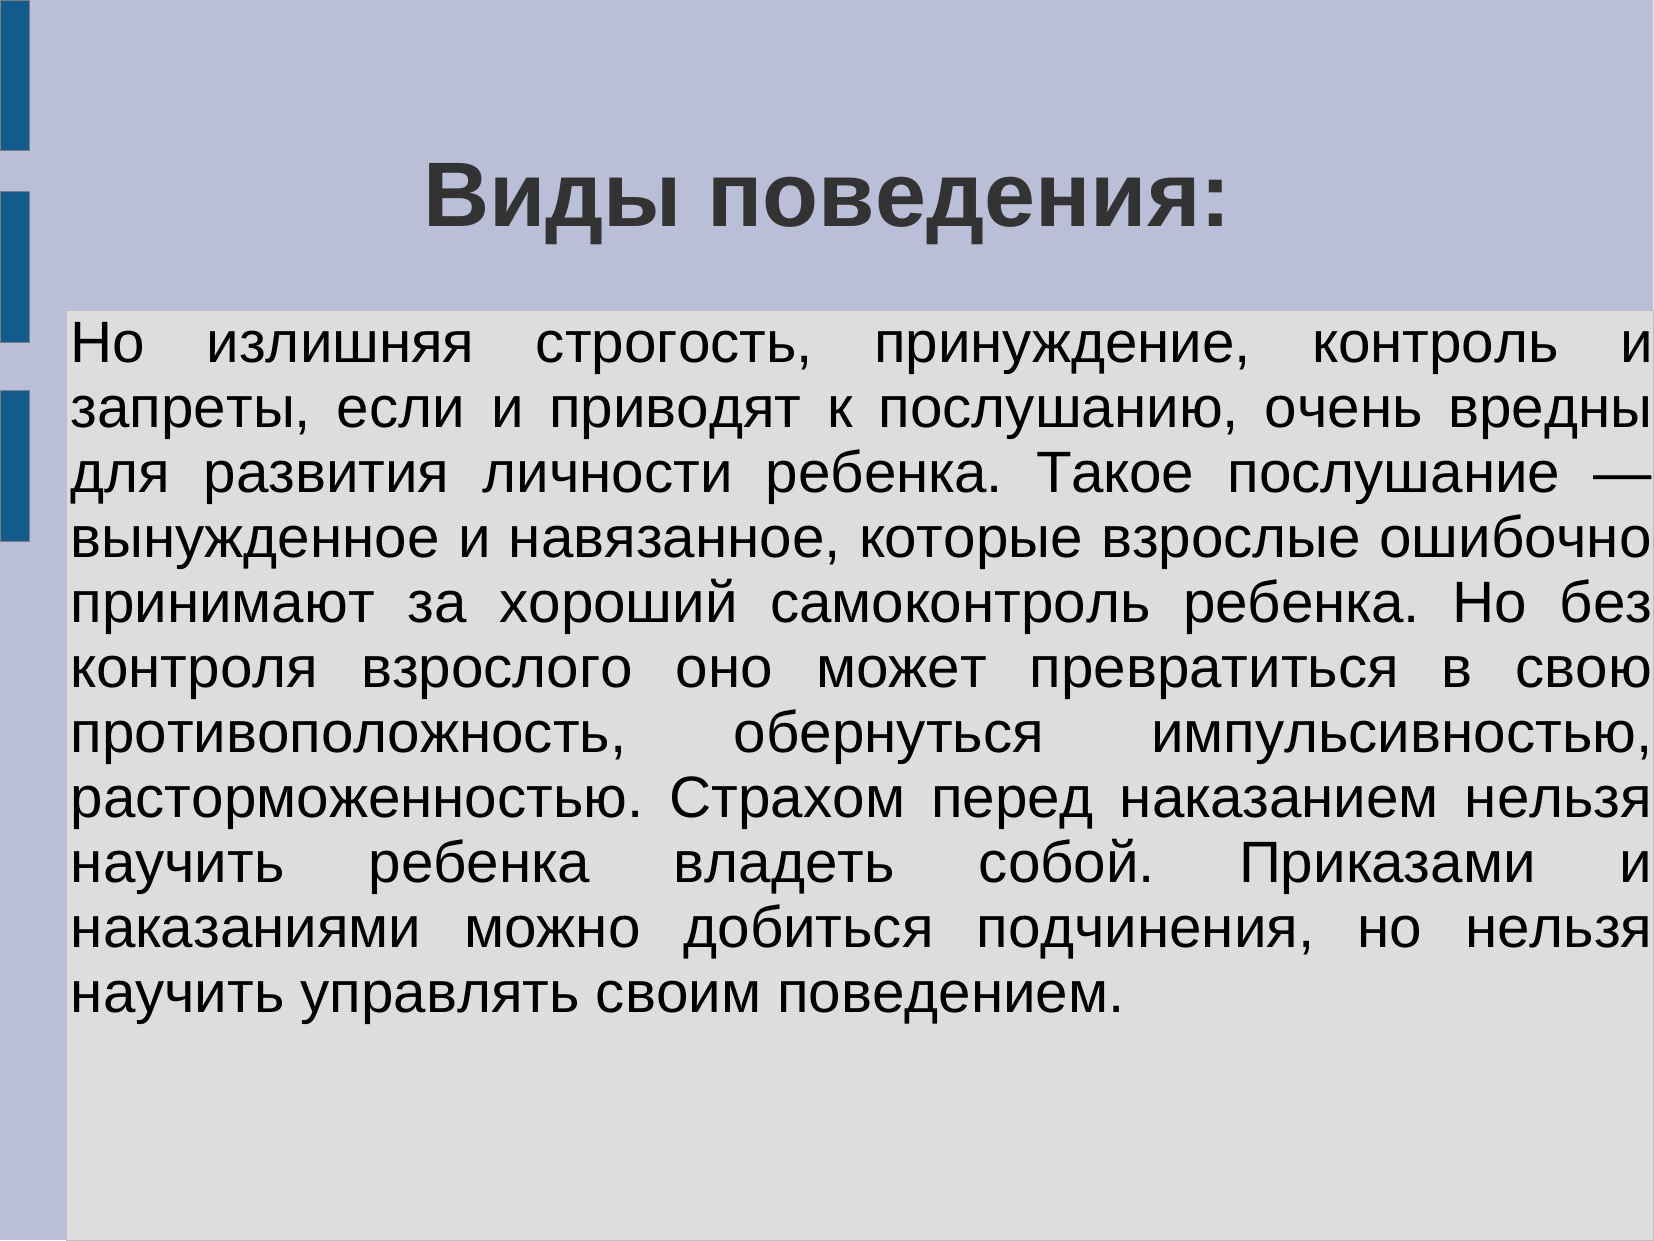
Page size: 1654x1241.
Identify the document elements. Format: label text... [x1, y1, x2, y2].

title Виды поведения: [121, 91, 1534, 299]
list Но излишняя строгость, принуждение, контроль и запреты, если и приводят к послушанию, очень вредны для развития личности ребенка. Такое послушание — вынужденное и навязанное, которые взрослые ошибочно принимают за хороший самоконтроль ребенка. Но без контроля взрослого оно может превратиться в свою противоположность, обернуться импульсивностью, расторможенностью. Страхом перед наказанием нельзя научить ребенка владеть собой. Приказами и наказаниями можно добиться подчинения, но нельзя научить управлять своим поведением. [0, 310, 1654, 1241]
